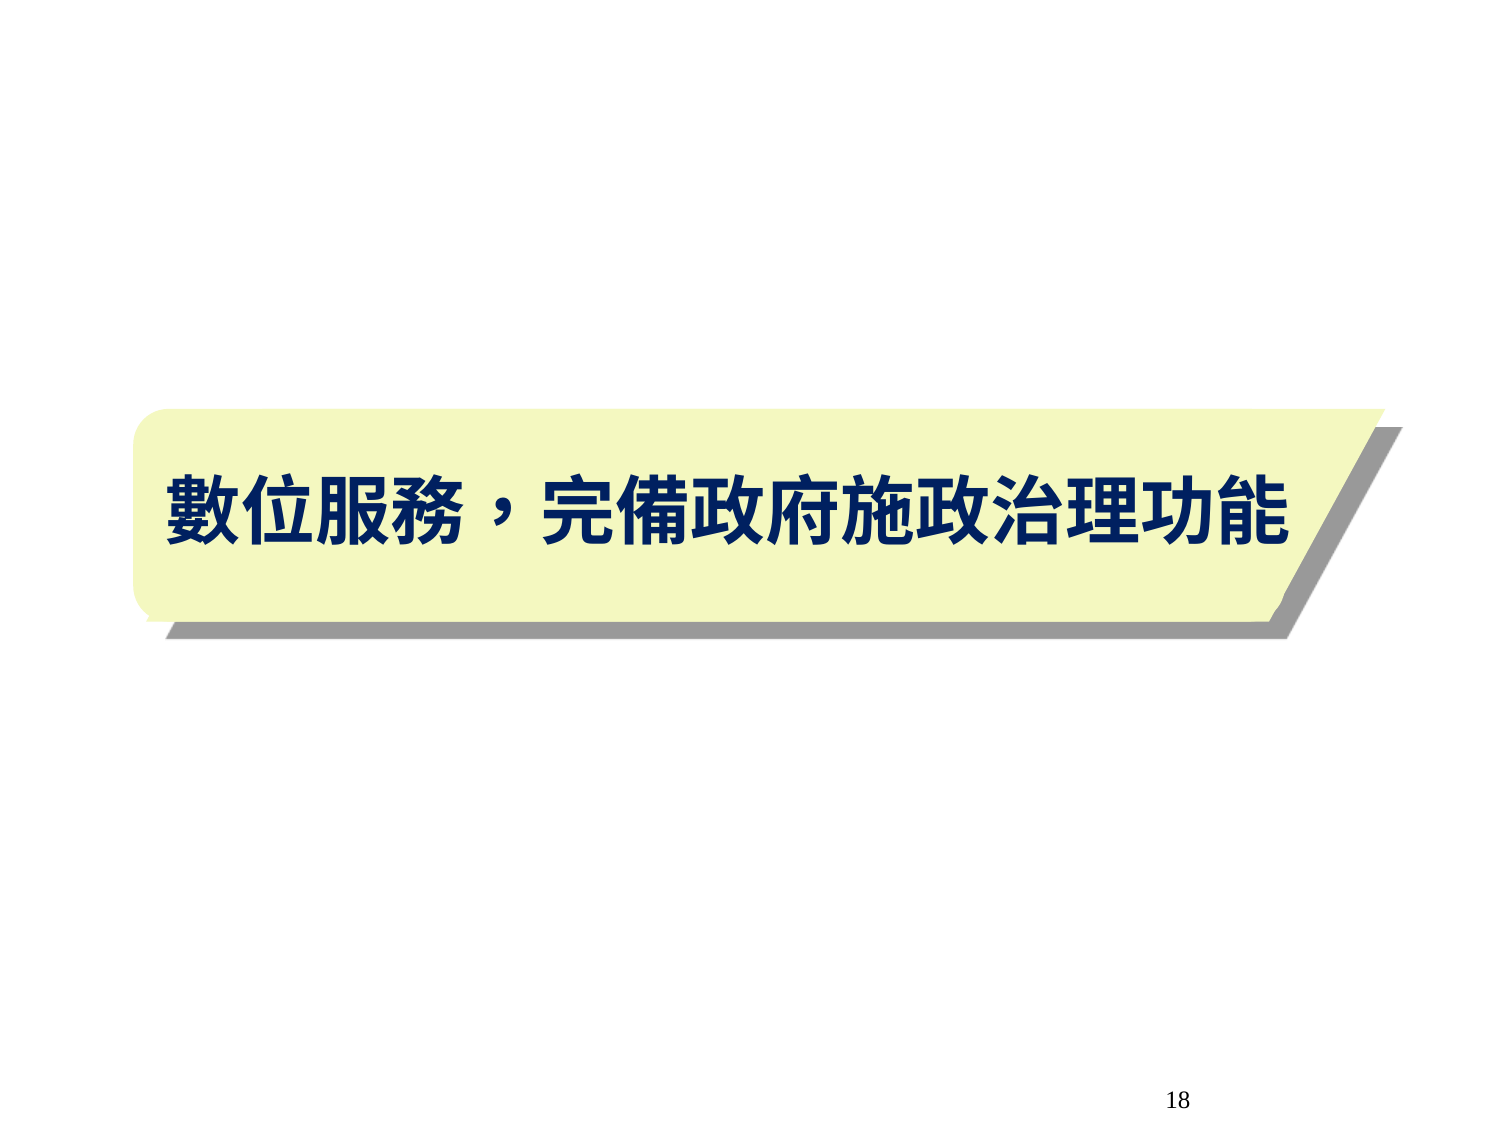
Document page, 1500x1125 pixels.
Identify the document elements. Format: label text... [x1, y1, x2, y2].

text_box 數位服務，完備政府施政治理功能 [151, 456, 1306, 561]
text_box [133, 408, 1386, 622]
